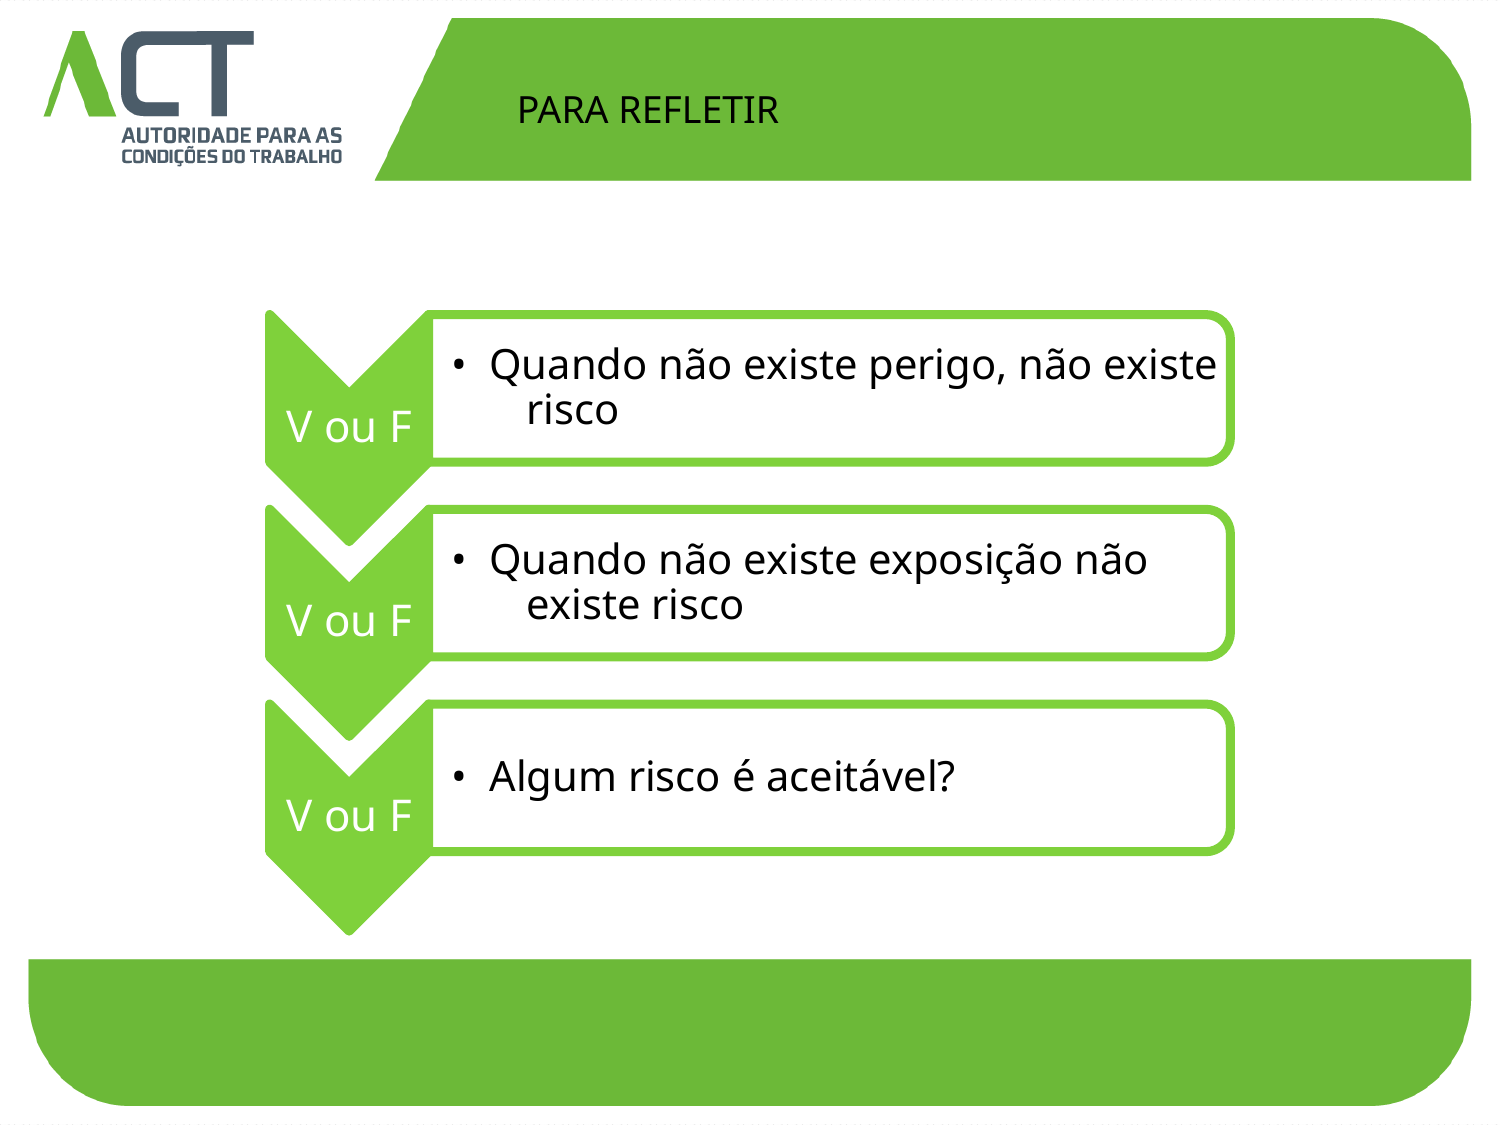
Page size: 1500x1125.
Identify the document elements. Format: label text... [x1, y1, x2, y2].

text_box V ou F [269, 509, 429, 737]
text_box V ou F [269, 314, 428, 542]
text_box Algum risco é aceitável? [428, 704, 1231, 852]
text_box V ou F [269, 703, 429, 932]
text_box Quando não existe perigo, não existe risco [428, 314, 1231, 463]
text_box Quando não existe exposição não existe risco [428, 509, 1231, 657]
text_box PARA REFLETIR [501, 78, 1318, 139]
